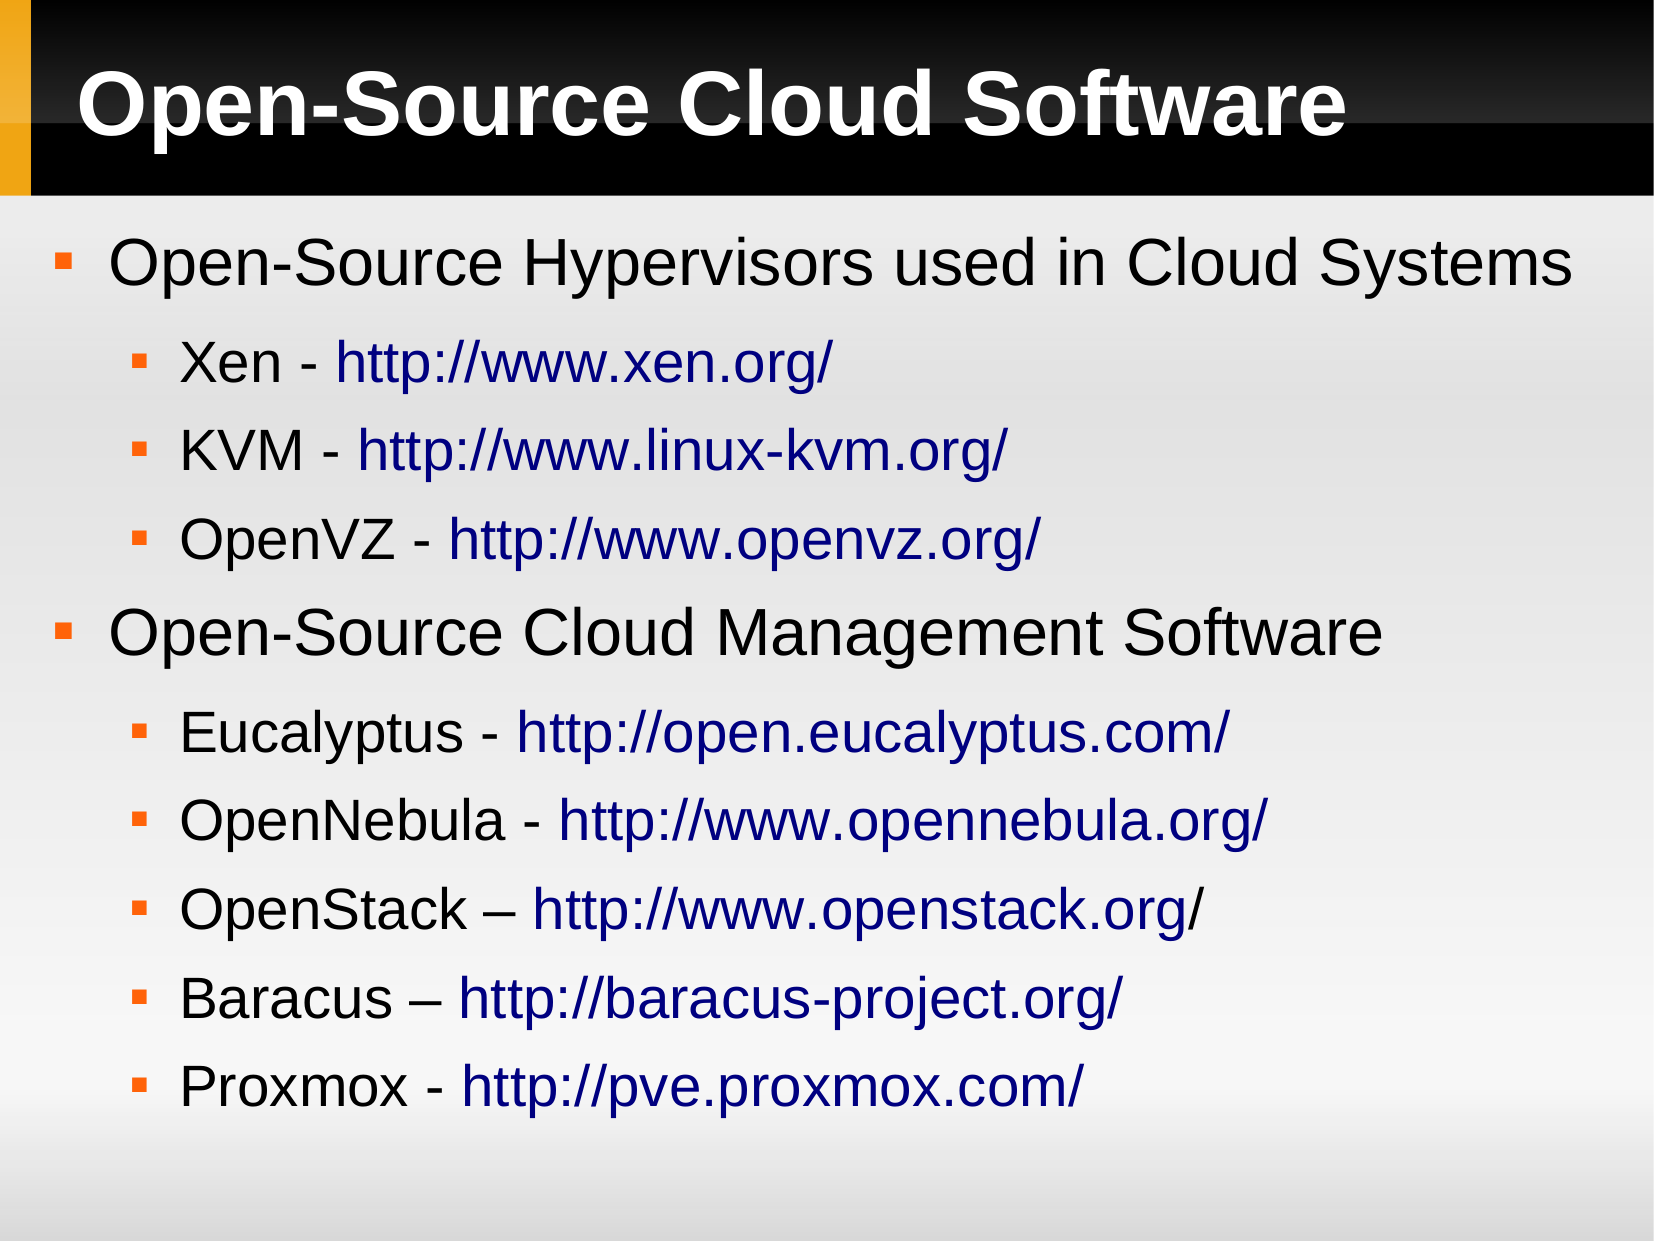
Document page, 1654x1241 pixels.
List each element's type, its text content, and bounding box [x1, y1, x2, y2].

title Open-Source Cloud Software [76, 0, 1565, 208]
list Open-Source Hypervisors used in Cloud Systems Xen - http://www.xen.org/ KVM - http://www.linux-kvm.org/ OpenVZ - http://www.openvz.org/ Open-Source Cloud Management Software Eucalyptus - http://open.eucalyptus.com/ OpenNebula - http://www.opennebula.org/ OpenStack – http://www.openstack.org/ Baracus – http://baracus-project.org/ Proxmox - http://pve.proxmox.com/ [37, 225, 1613, 1118]
picture [0, 0, 1654, 1241]
